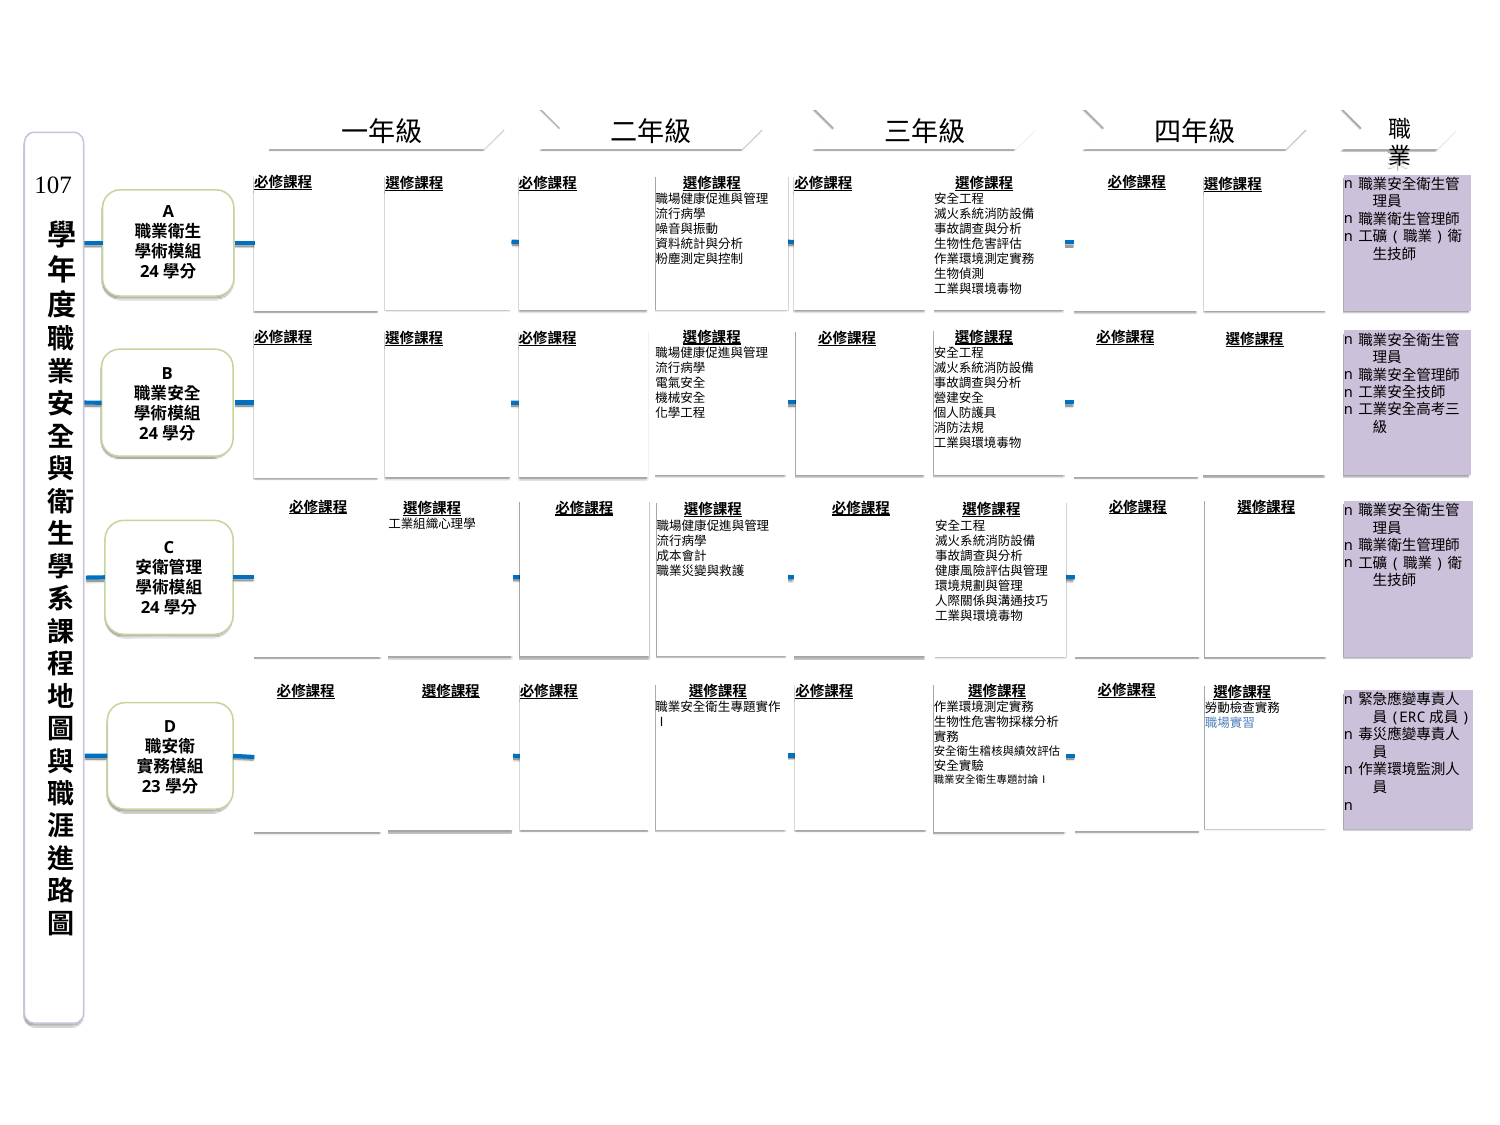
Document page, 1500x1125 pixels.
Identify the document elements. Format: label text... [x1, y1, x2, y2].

text_box 選修課程 安全工程 滅火系統消防設備 事故調查與分析 生物性危害評估 作業環境測定實務 生物偵測 工業與環境毒物 [934, 174, 1065, 310]
text_box 必修課程 [1075, 681, 1200, 831]
text_box 選修課程 勞動檢查實務 職場實習 [1205, 683, 1328, 829]
text_box 必修課程 [254, 682, 382, 832]
text_box 學年度職業安全與衛生學系課程地圖與職涯進路圖 [24, 132, 84, 1024]
text_box 必修課程 [1075, 498, 1201, 657]
text_box 一年級 [269, 106, 506, 150]
text_box 選修課程 [388, 681, 513, 830]
text_box 必修課程 [519, 173, 648, 310]
text_box A 職業衛生 學術模組 24學分 [102, 189, 234, 297]
text_box 必修課程 [254, 498, 382, 657]
text_box 必修課程 [519, 329, 648, 477]
text_box 必修課程 [520, 499, 649, 656]
text_box 選修課程 職場健康促進與管理 流行病學 電氣安全 機械安全 化學工程 [655, 328, 788, 475]
text_box 必修課程 [796, 329, 926, 475]
text_box 職業安全衛生管理員 職業衛生管理師 工礦(職業)衛生技師 [1344, 175, 1471, 311]
text_box 必修課程 [254, 173, 381, 311]
text_box 三年級 [812, 106, 1038, 150]
text_box 選修課程 [1203, 330, 1327, 475]
text_box 必修課程 [254, 328, 381, 478]
text_box 選修課程 [1205, 498, 1328, 657]
text_box 107 [29, 168, 77, 211]
text_box 選修課程 [1204, 175, 1327, 311]
text_box 必修課程 [794, 173, 927, 310]
text_box 選修課程 [385, 329, 511, 477]
text_box 必修課程 [520, 682, 649, 830]
text_box 選修課程 安全工程 滅火系統消防設備 事故調查與分析 營建安全 個人防護具 消防法規 工業與環境毒物 [934, 328, 1065, 475]
text_box 選修課程 職業安全衛生專題實作Ⅰ [656, 682, 788, 830]
text_box 必修課程 [1074, 328, 1199, 477]
text_box 選修課程 工業組織心理學 [388, 499, 513, 656]
text_box 選修課程 [385, 174, 511, 310]
text_box 緊急應變專責人員(ERC成員) 毒災應變專責人員 作業環境監測人員 [1344, 690, 1473, 829]
text_box 二年級 [539, 106, 764, 150]
text_box 必修課程 [795, 682, 927, 830]
text_box 選修課程 職場健康促進與管理 流行病學 成本會計 職業災變與救護 [657, 500, 788, 656]
text_box 選修課程 職場健康促進與管理 流行病學 噪音與振動 資料統計與分析 粉塵測定與控制 [656, 174, 788, 310]
text_box 職業安全衛生管理員 職業安全管理師 工業安全技師 工業安全高考三級 [1344, 330, 1471, 475]
text_box B 職業安全 學術模組 24學分 [101, 349, 234, 457]
text_box C 安衛管理 學術模組 24學分 [104, 520, 234, 635]
text_box 四年級 [1082, 106, 1308, 150]
text_box 職業安全衛生管理員 職業衛生管理師 工礦(職業)衛生技師 [1344, 501, 1473, 657]
text_box 職業 [1340, 106, 1459, 150]
text_box 選修課程 安全工程 滅火系統消防設備 事故調查與分析 健康風險評估與管理 環境規劃與管理 人際關係與溝通技巧 工業與環境毒物 [935, 500, 1066, 657]
text_box 選修課程 作業環境測定實務 生物性危害物採樣分析實務 安全衛生稽核與績效評估 安全實驗 職業安全衛生專題討論Ⅰ [934, 682, 1066, 832]
text_box 必修課程 [1074, 173, 1199, 311]
text_box D 職安衛 實務模組 23學分 [107, 702, 234, 810]
text_box 必修課程 [794, 499, 928, 656]
